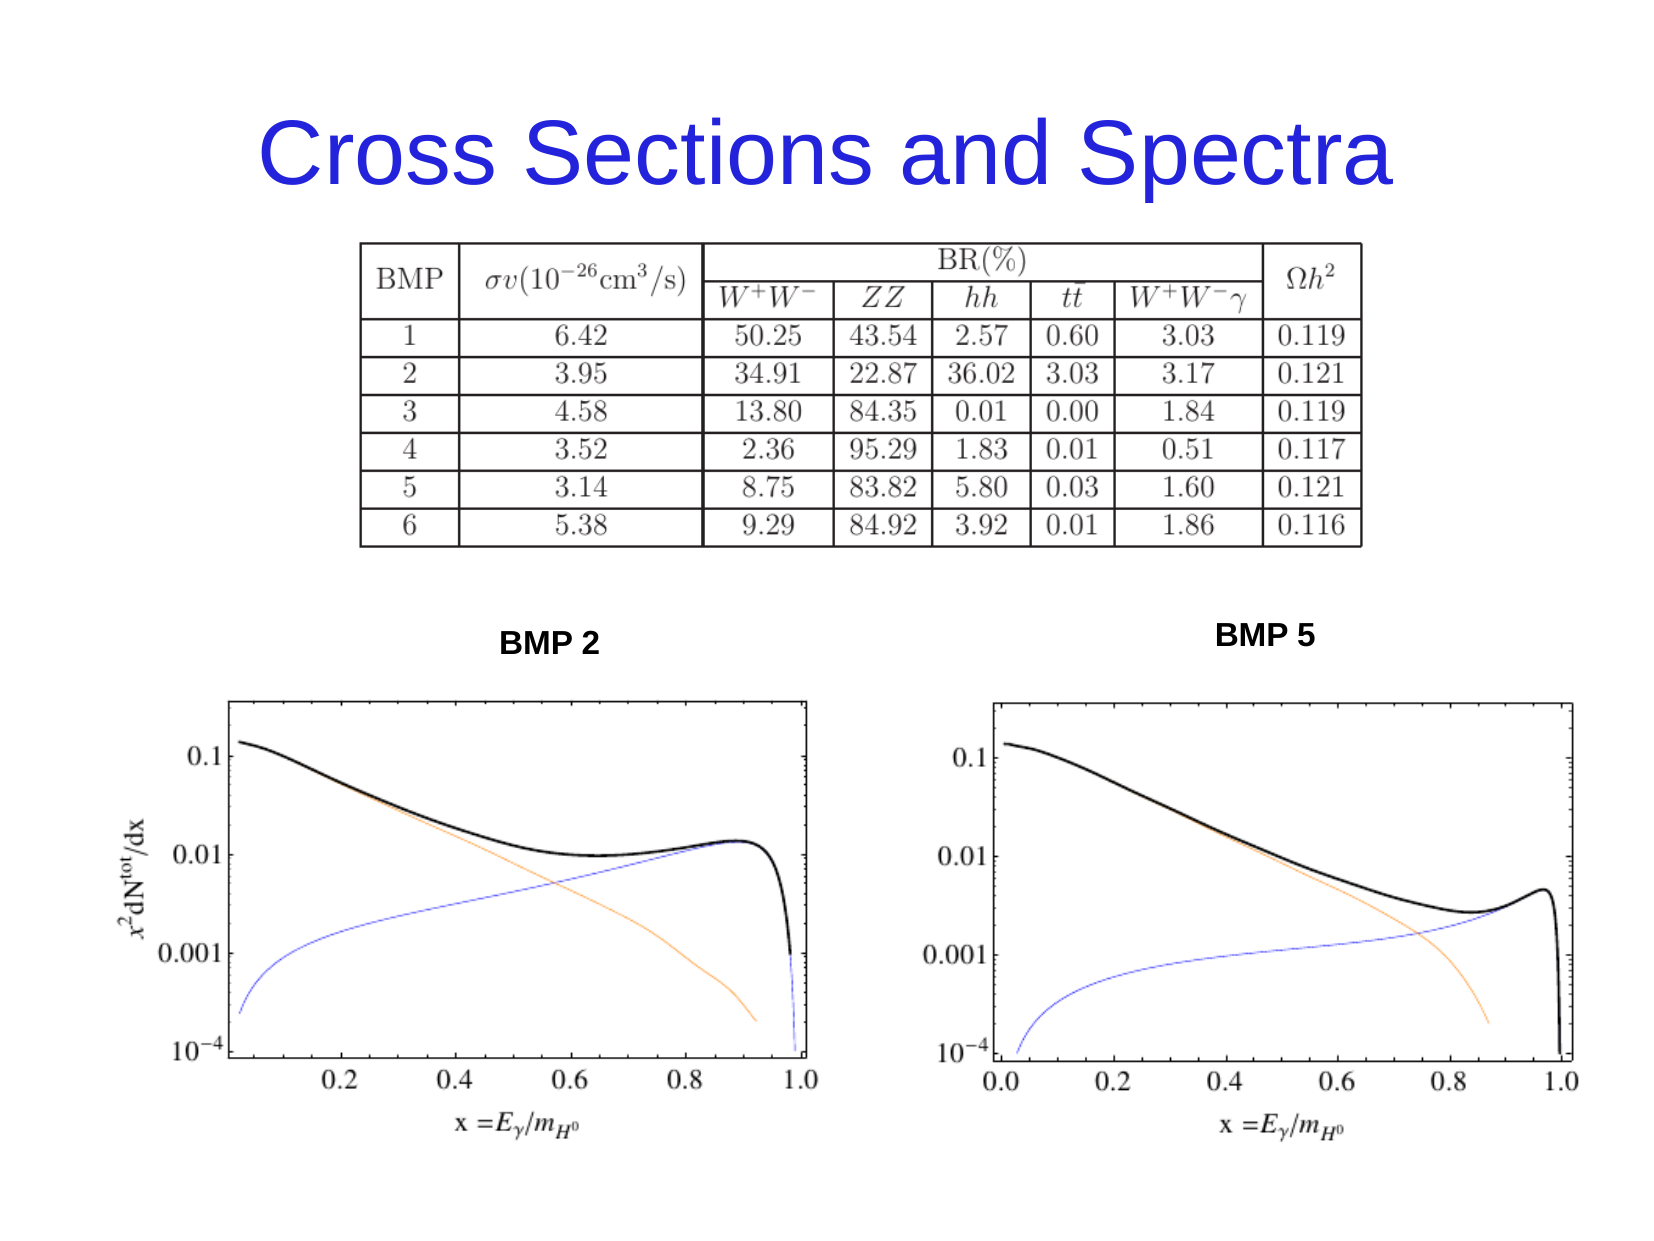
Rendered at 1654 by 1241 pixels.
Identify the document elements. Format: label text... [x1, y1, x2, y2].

title Cross Sections and Spectra [82, 49, 1571, 257]
text_box BMP 2 [484, 616, 616, 669]
text_box BMP 5 [1200, 609, 1331, 662]
picture [345, 224, 1398, 565]
picture [89, 698, 1605, 1167]
